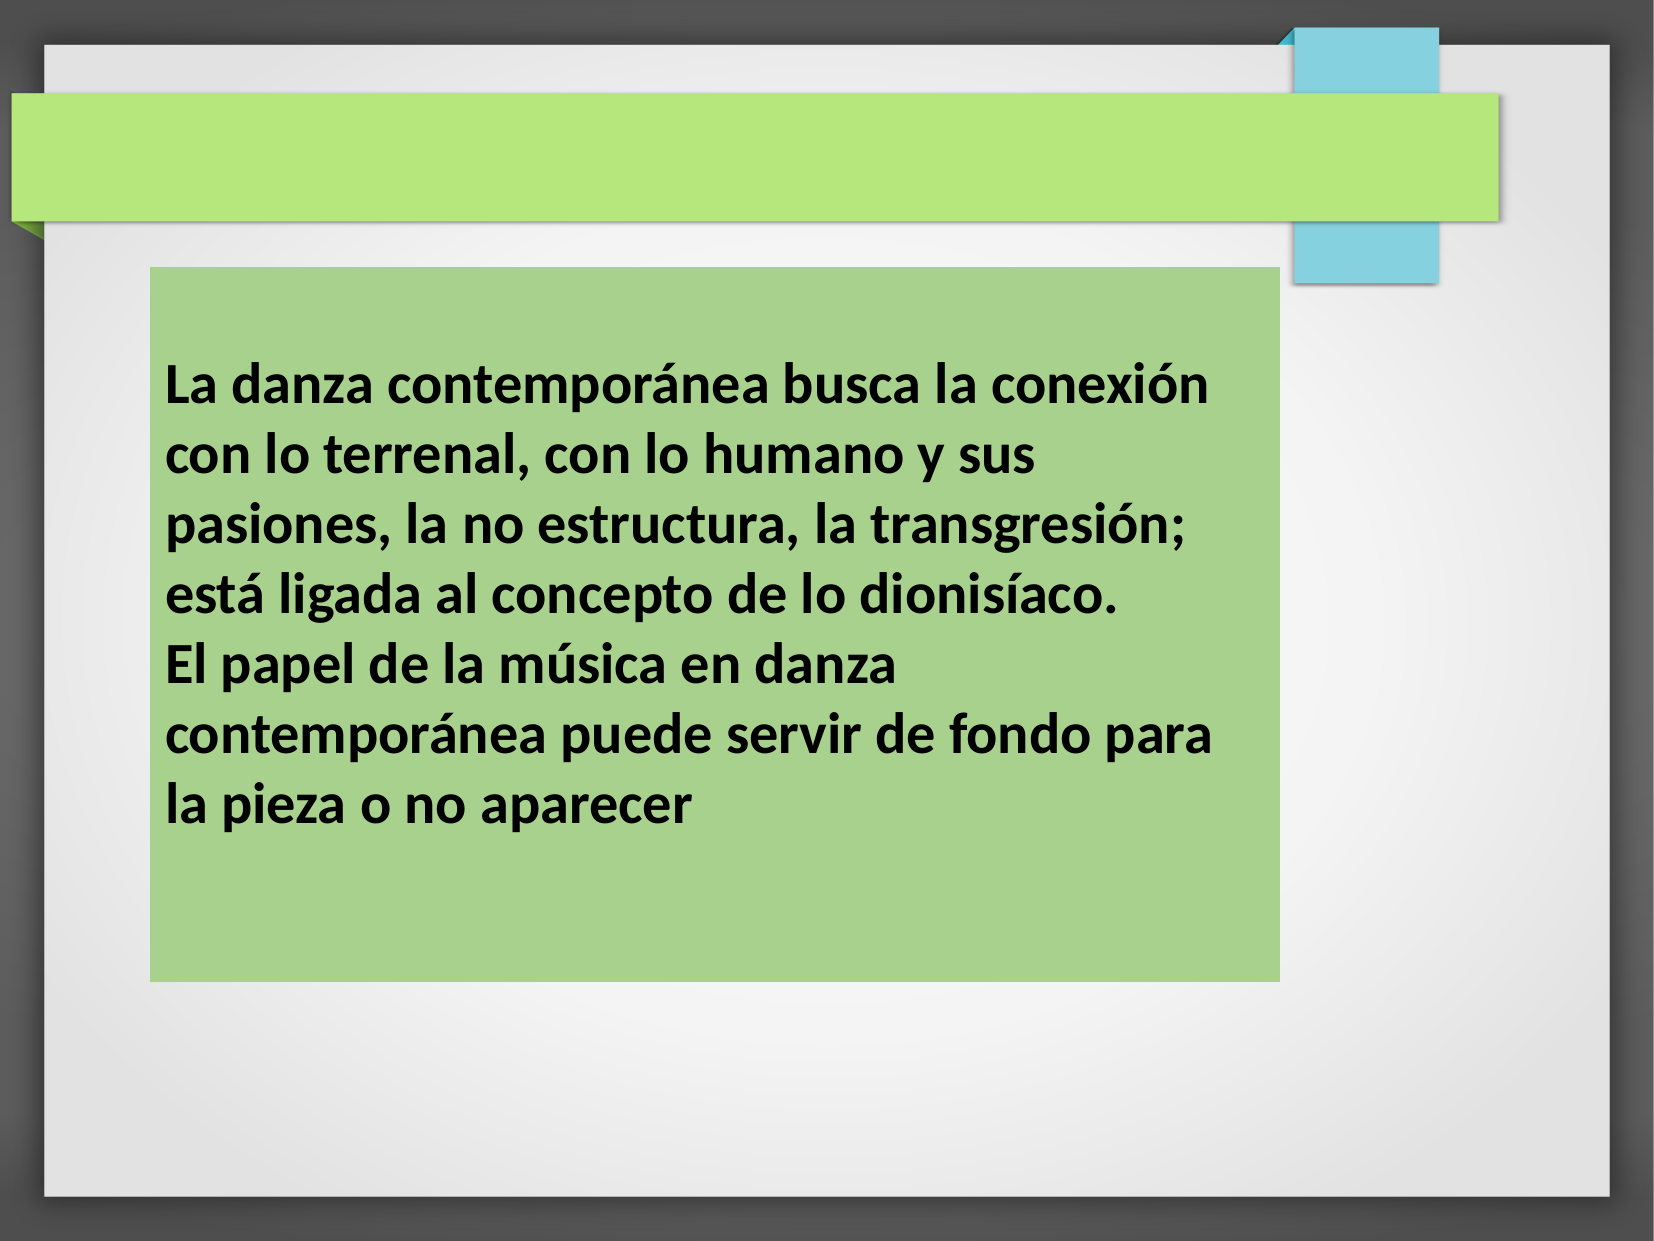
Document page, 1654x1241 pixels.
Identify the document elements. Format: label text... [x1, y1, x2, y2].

text_box La danza contemporánea busca la conexión con lo terrenal, con lo humano y sus pasiones, la no estructura, la transgresión; está ligada al concepto de lo dionisíaco. El papel de la música en danza contemporánea puede servir de fondo para la pieza o no aparecer [150, 267, 1280, 982]
